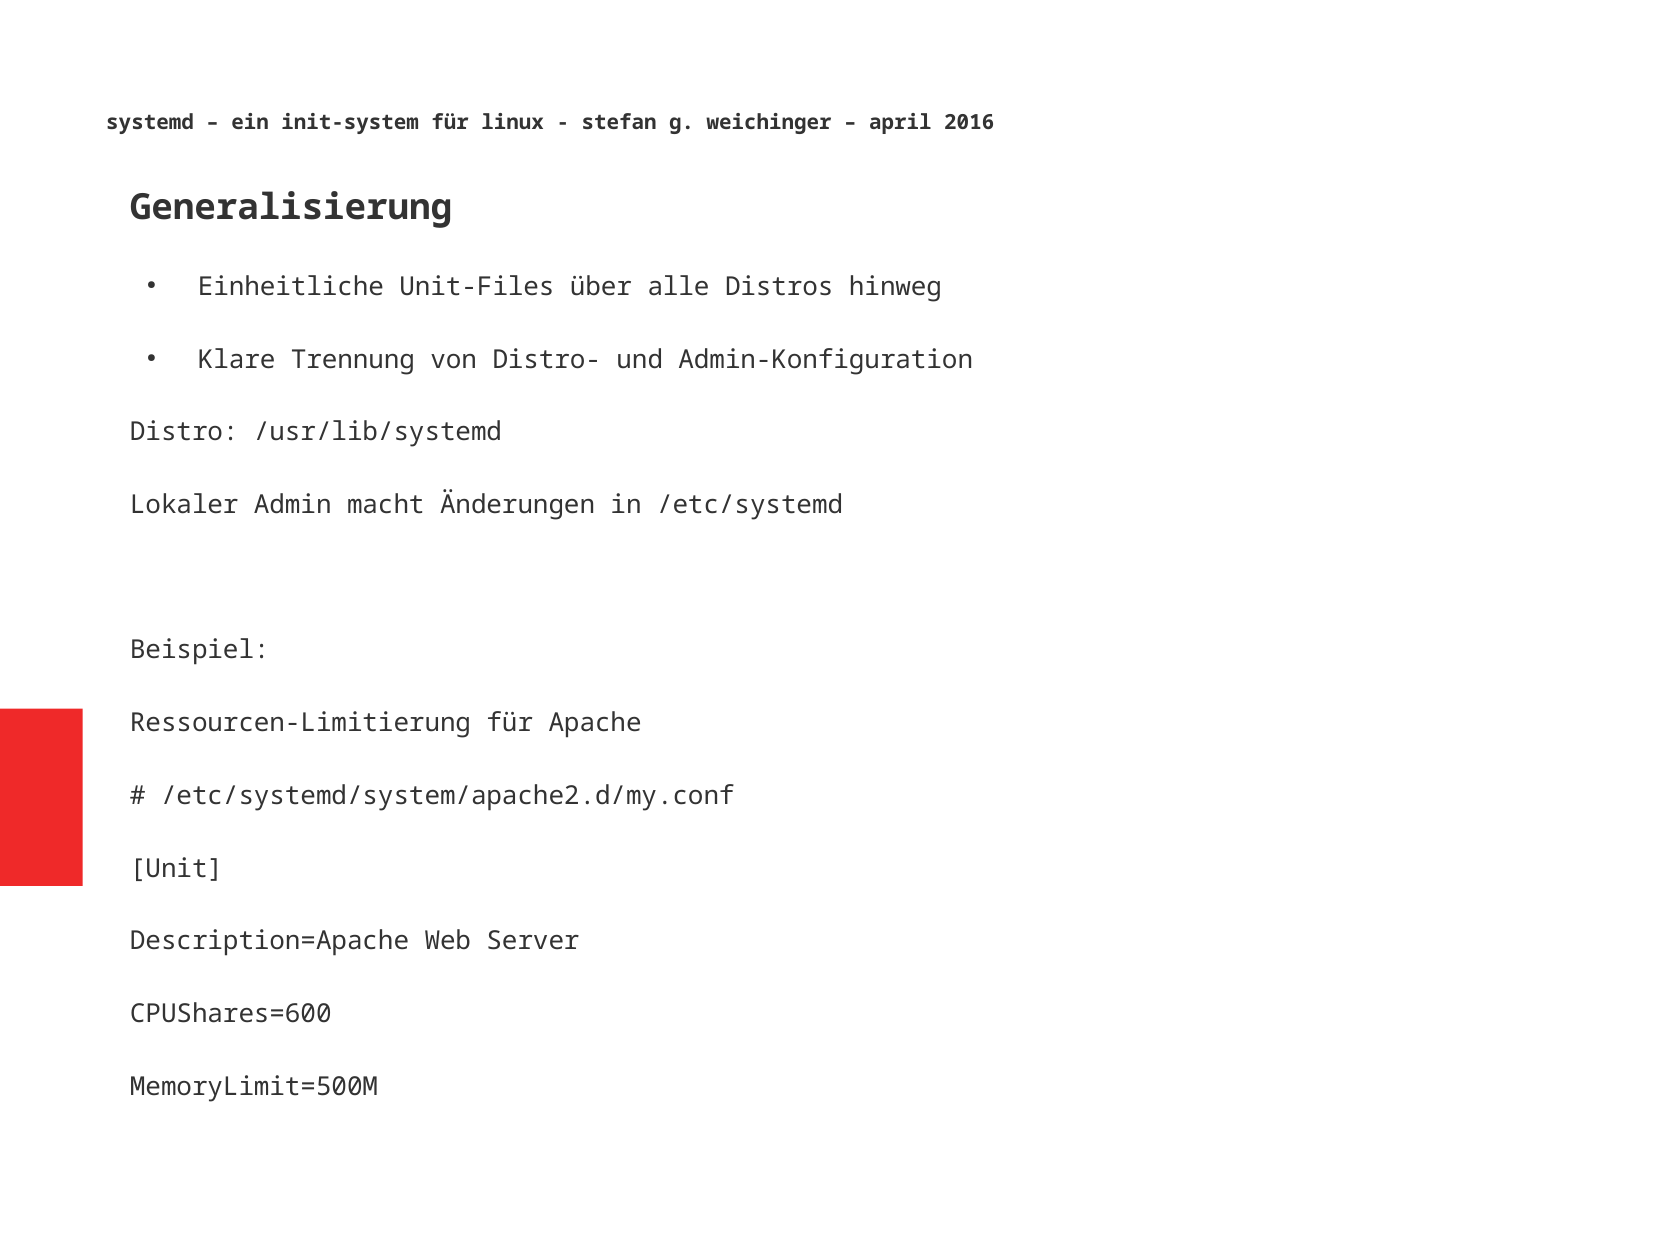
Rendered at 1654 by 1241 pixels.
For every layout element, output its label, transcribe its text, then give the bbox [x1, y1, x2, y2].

title systemd – ein init-system für linux - stefan g. weichinger – april 2016 [106, 59, 1512, 184]
list Generalisierung Einheitliche Unit-Files über alle Distros hinweg Klare Trennung von Distro- und Admin-Konfiguration Distro: /usr/lib/systemd Lokaler Admin macht Änderungen in /etc/systemd Beispiel: Ressourcen-Limitierung für Apache # /etc/systemd/system/apache2.d/my.conf [Unit] Description=Apache Web Server CPUShares=600 MemoryLimit=500M [129, 181, 1536, 1111]
